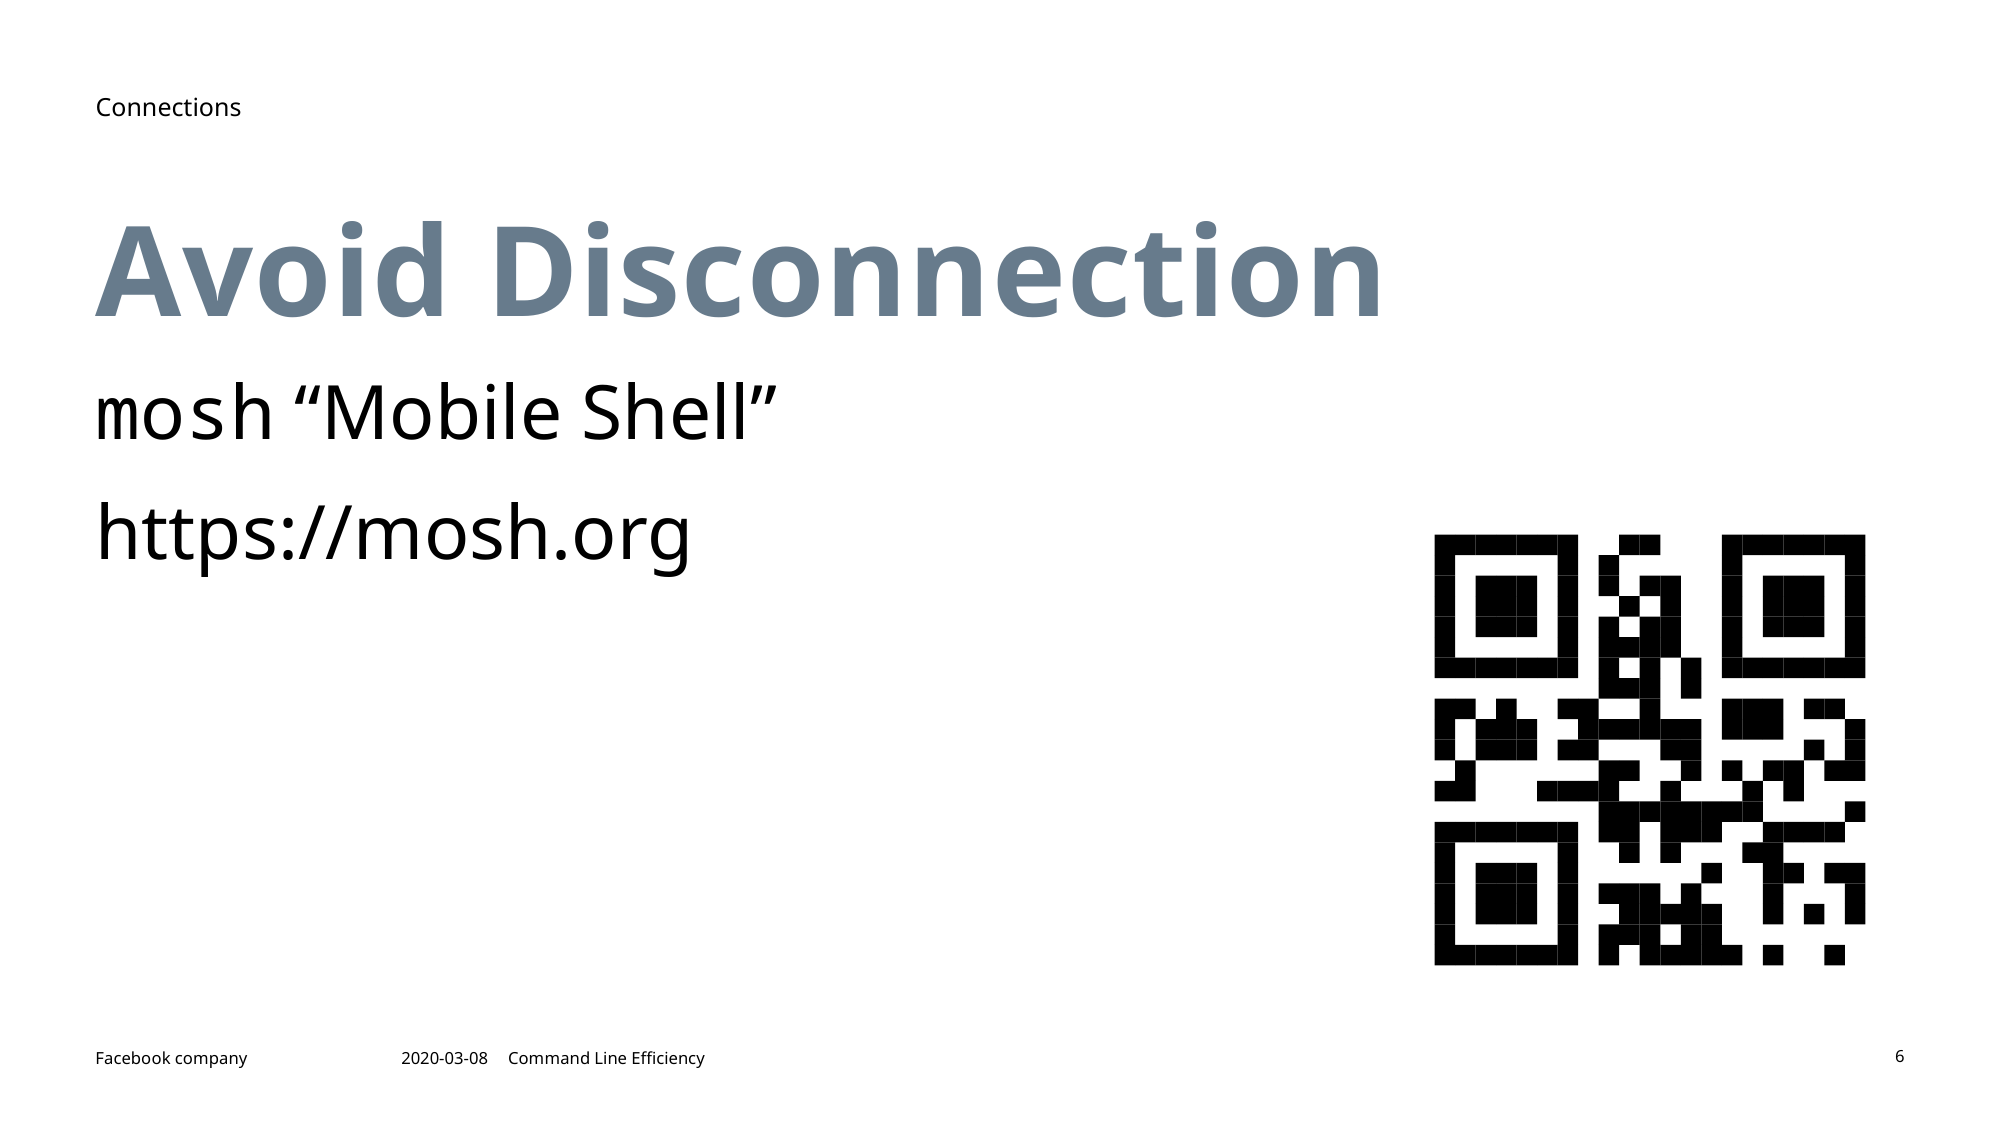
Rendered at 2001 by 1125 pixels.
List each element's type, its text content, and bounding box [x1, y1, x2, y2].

slide_number 2020-03-08 [401, 1047, 508, 1068]
title Avoid Disconnection [95, 176, 1905, 333]
slide_number 35 [1840, 1051, 1905, 1068]
list mosh “Mobile Shell” https://mosh.org [95, 355, 1905, 820]
footer Command Line Efficiency [508, 1047, 1294, 1068]
picture [1350, 450, 1951, 1051]
list Connections [95, 88, 988, 119]
